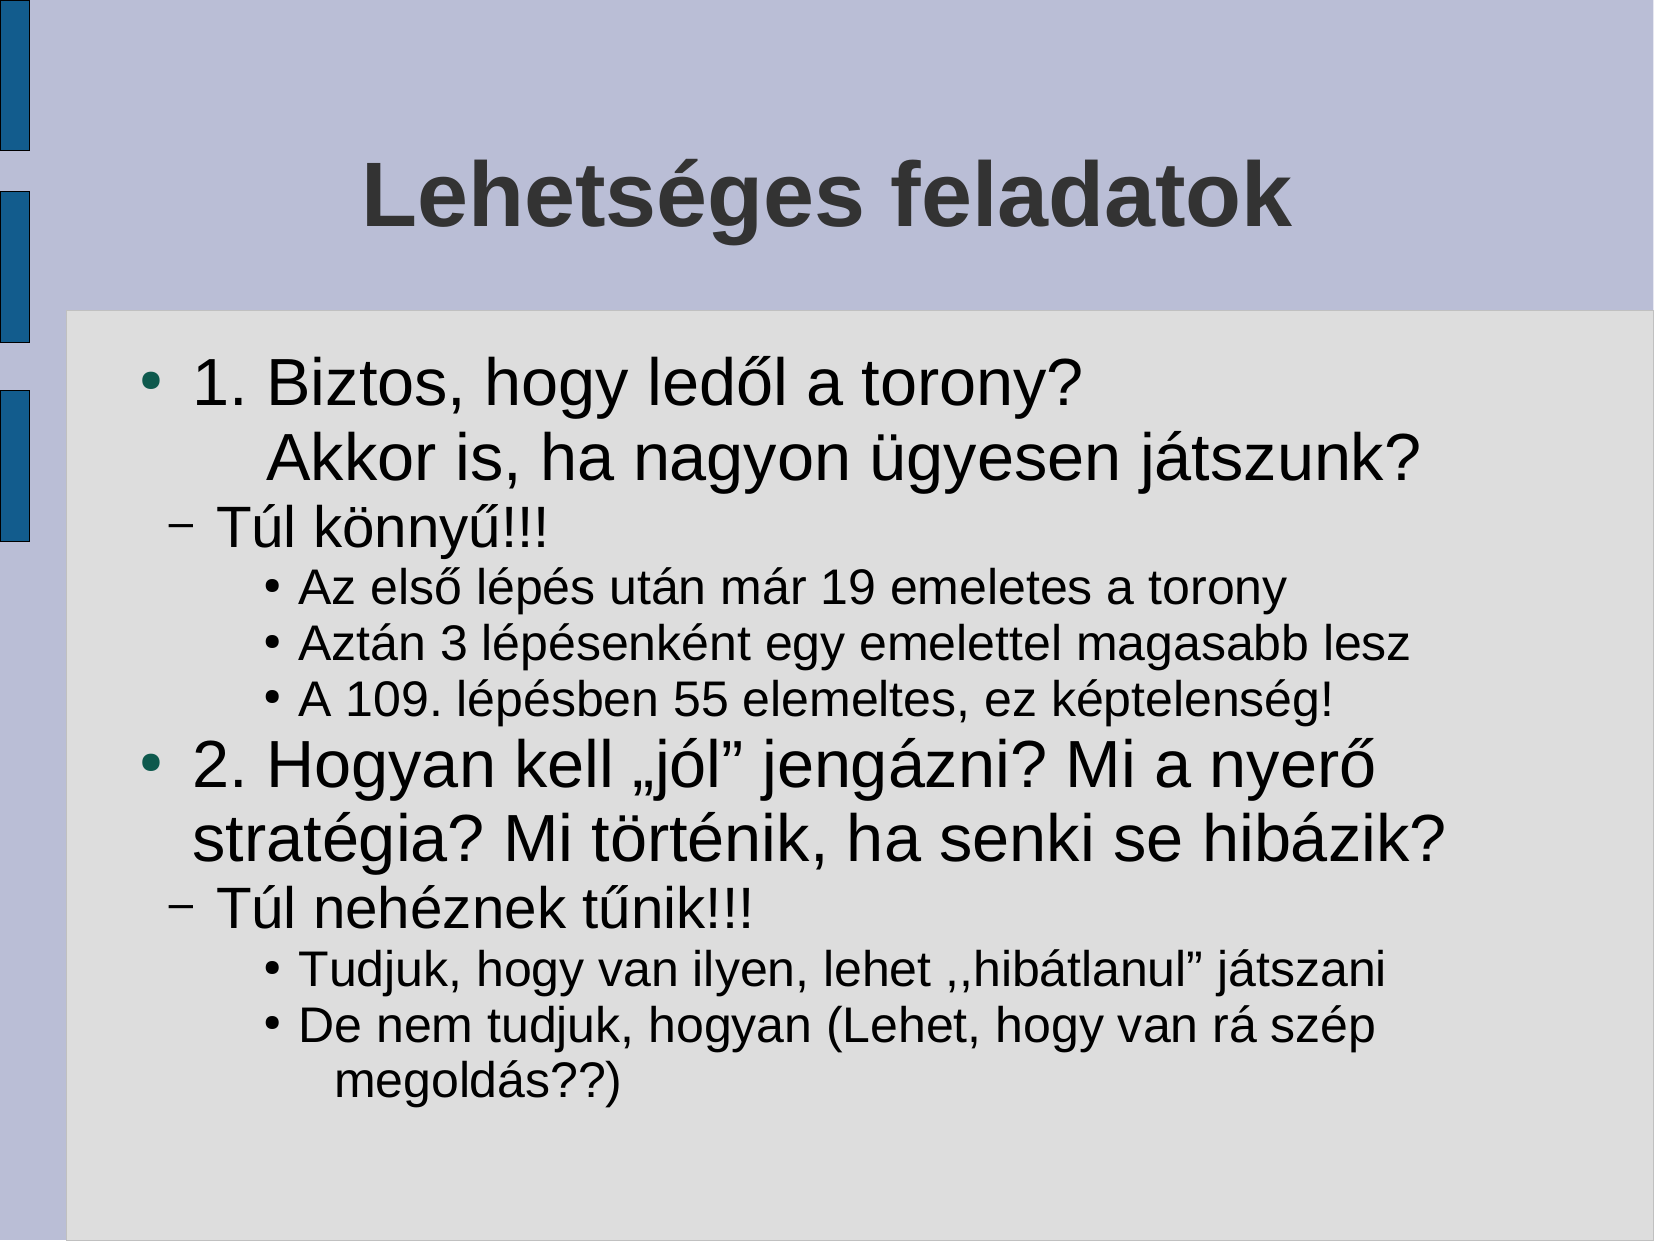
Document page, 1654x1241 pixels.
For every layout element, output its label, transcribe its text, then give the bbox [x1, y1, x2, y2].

title Lehetséges feladatok [121, 98, 1534, 291]
list 1. Biztos, hogy ledől a torony? Akkor is, ha nagyon ügyesen játszunk? Túl könnyű!!! Az első lépés után már 19 emeletes a torony Aztán 3 lépésenként egy emelettel magasabb lesz A 109. lépésben 55 elemeltes, ez képtelenség! 2. Hogyan kell „jól” jengázni? Mi a nyerő stratégia? Mi történik, ha senki se hibázik? Túl nehéznek tűnik!!! Tudjuk, hogy van ilyen, lehet ,,hibátlanul” játszani De nem tudjuk, hogyan (Lehet, hogy van rá szép megoldás??) [121, 344, 1534, 1149]
